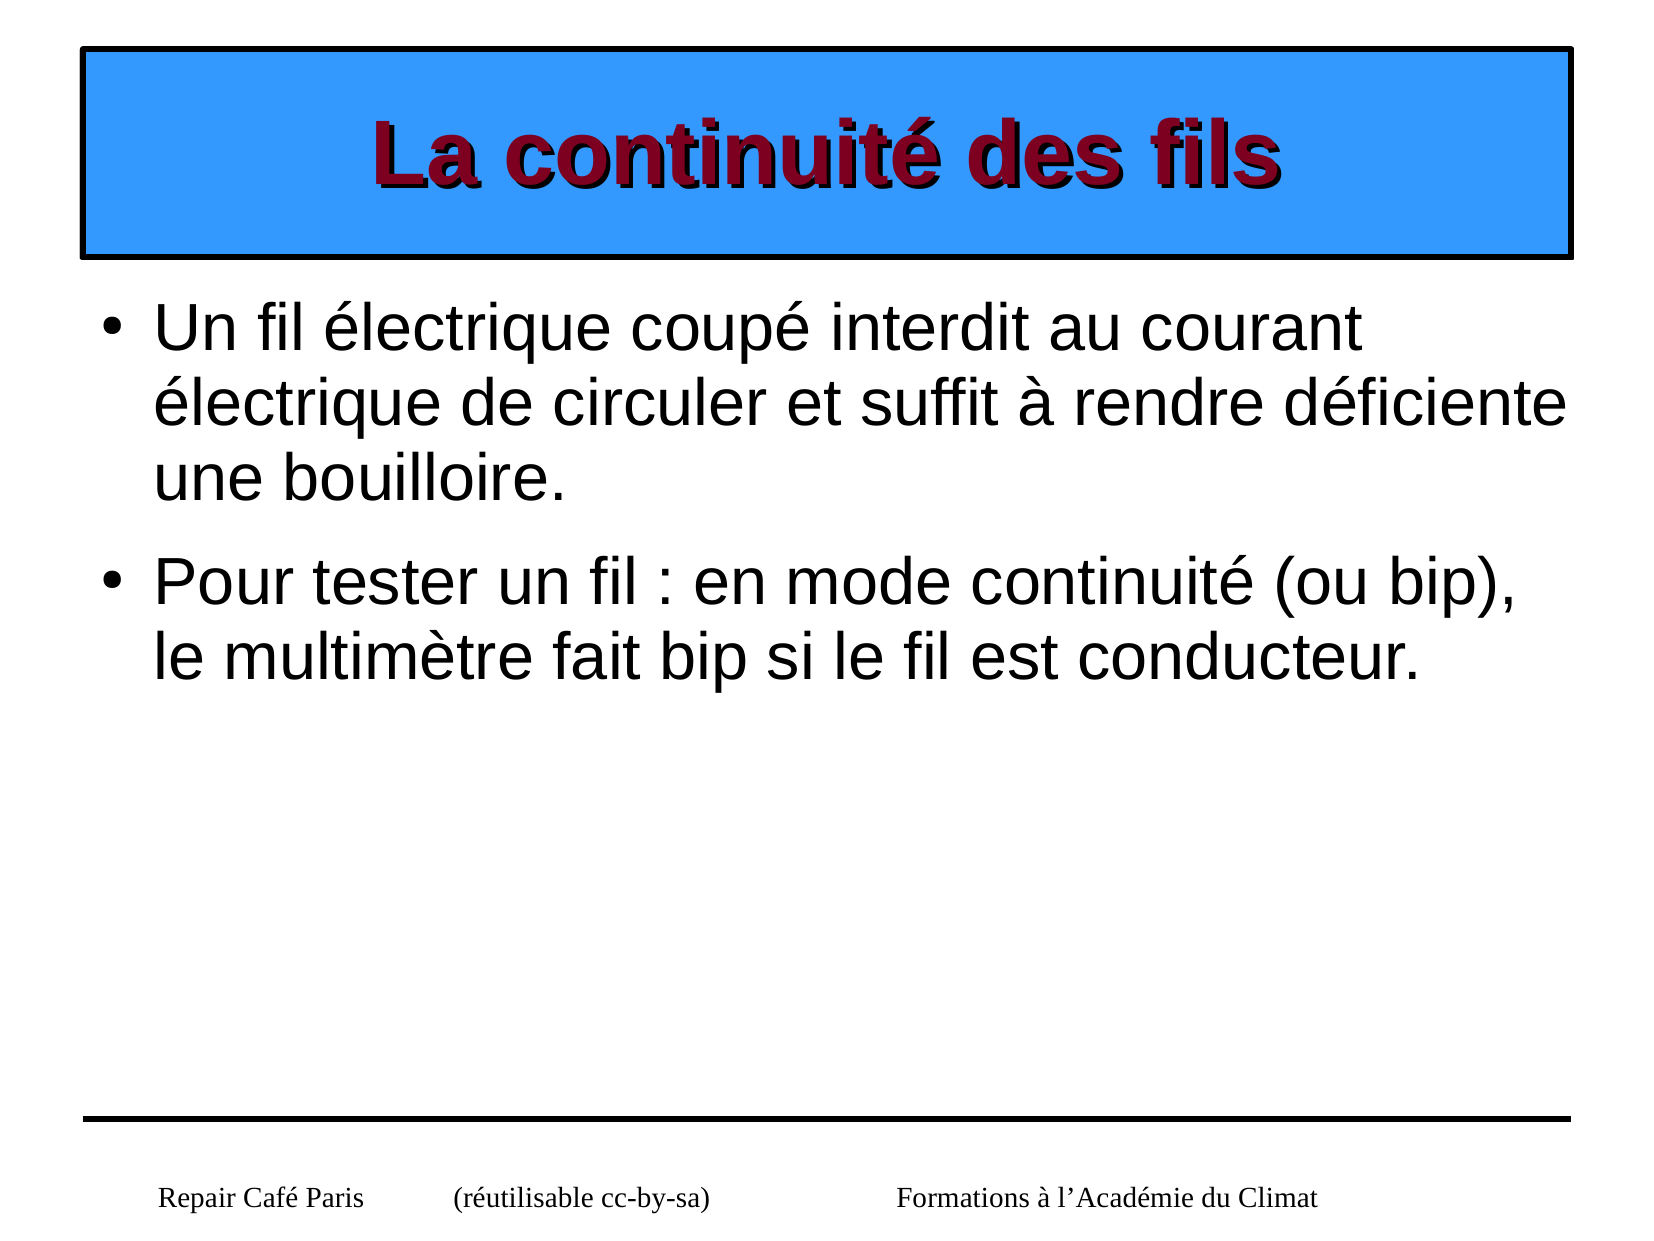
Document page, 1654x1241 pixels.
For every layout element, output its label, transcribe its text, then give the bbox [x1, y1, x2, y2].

title La continuité des fils [82, 49, 1571, 257]
list Un fil électrique coupé interdit au courant électrique de circuler et suffit à rendre déficiente une bouilloire. Pour tester un fil : en mode continuité (ou bip), le multimètre fait bip si le fil est conducteur. [82, 290, 1571, 1010]
